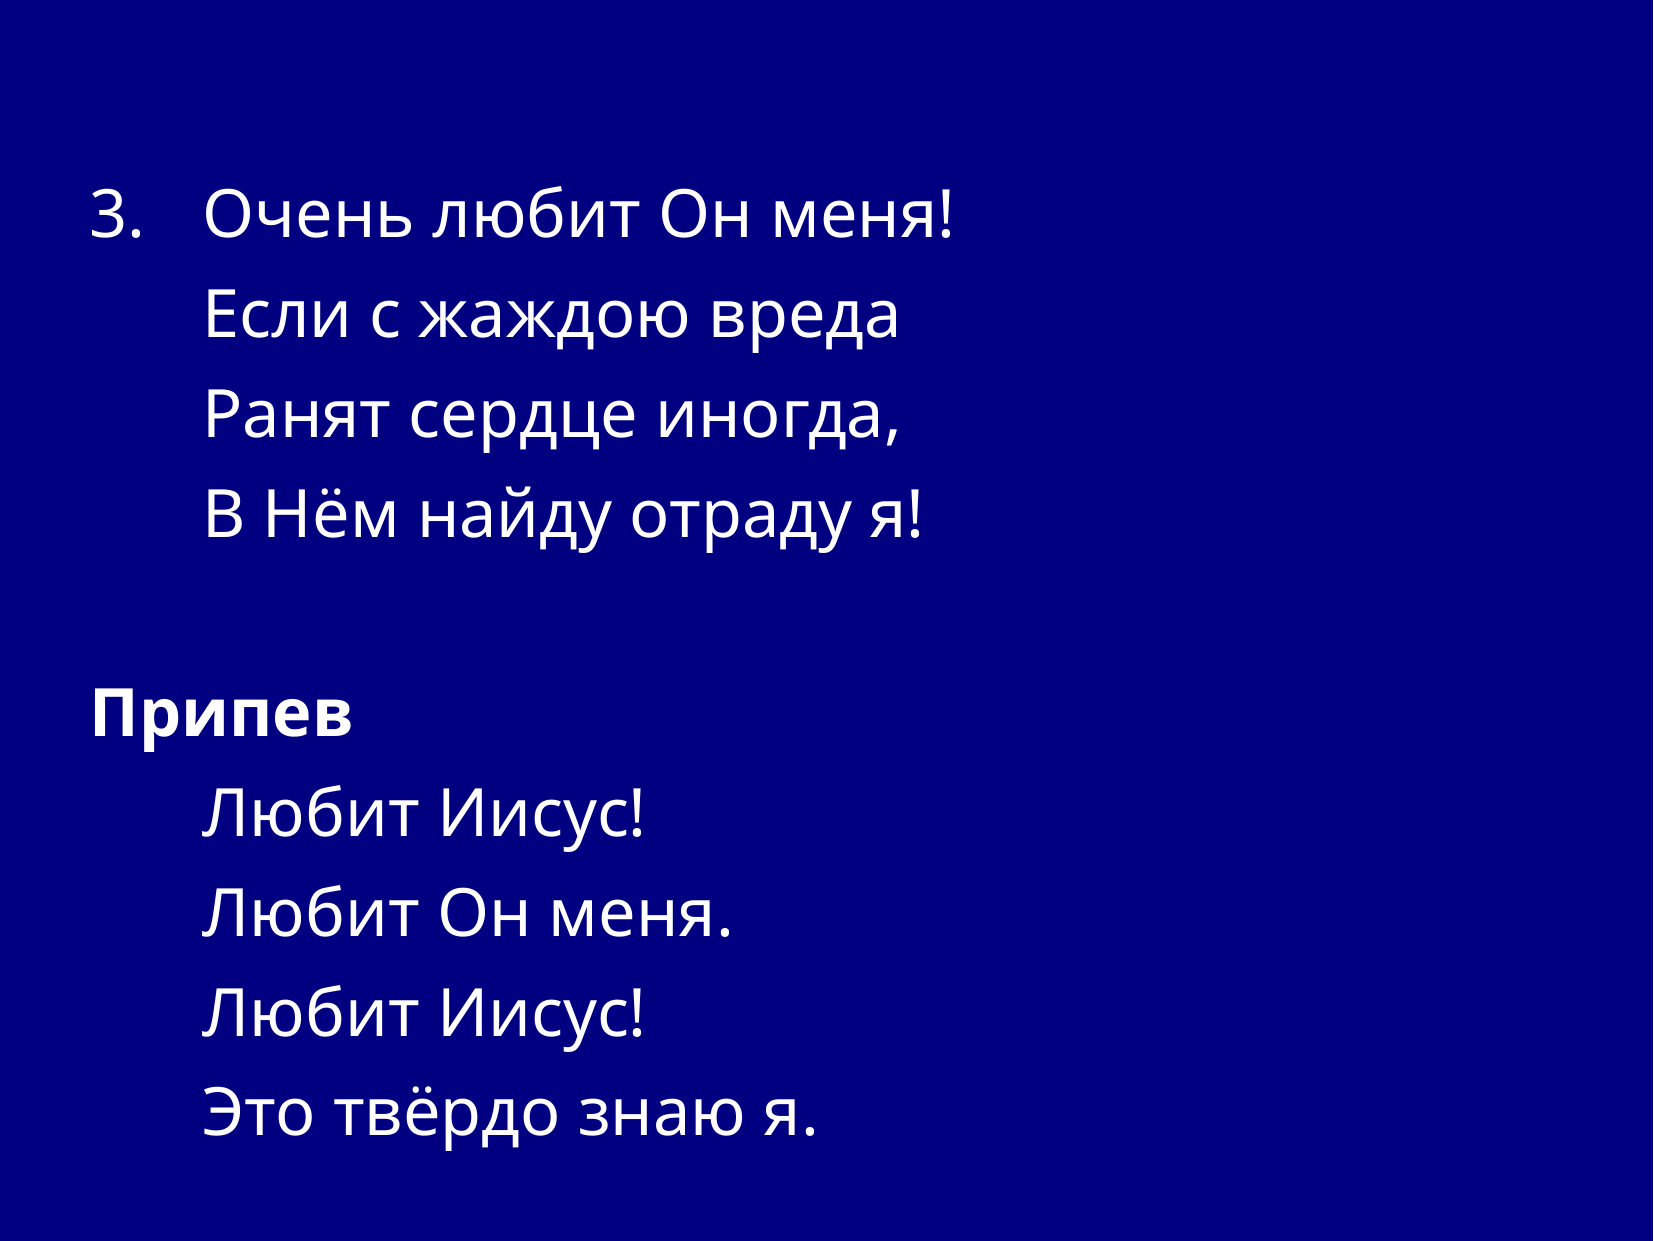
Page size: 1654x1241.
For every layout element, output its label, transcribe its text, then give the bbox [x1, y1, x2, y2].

text_box 3. Очень любит Он меня! Если с жаждою вреда Ранят сердце иногда, В Нём найду отраду я! Припев Любит Иисус! Любит Он меня. Любит Иисус! Это твёрдо знаю я. [75, 150, 1576, 1163]
